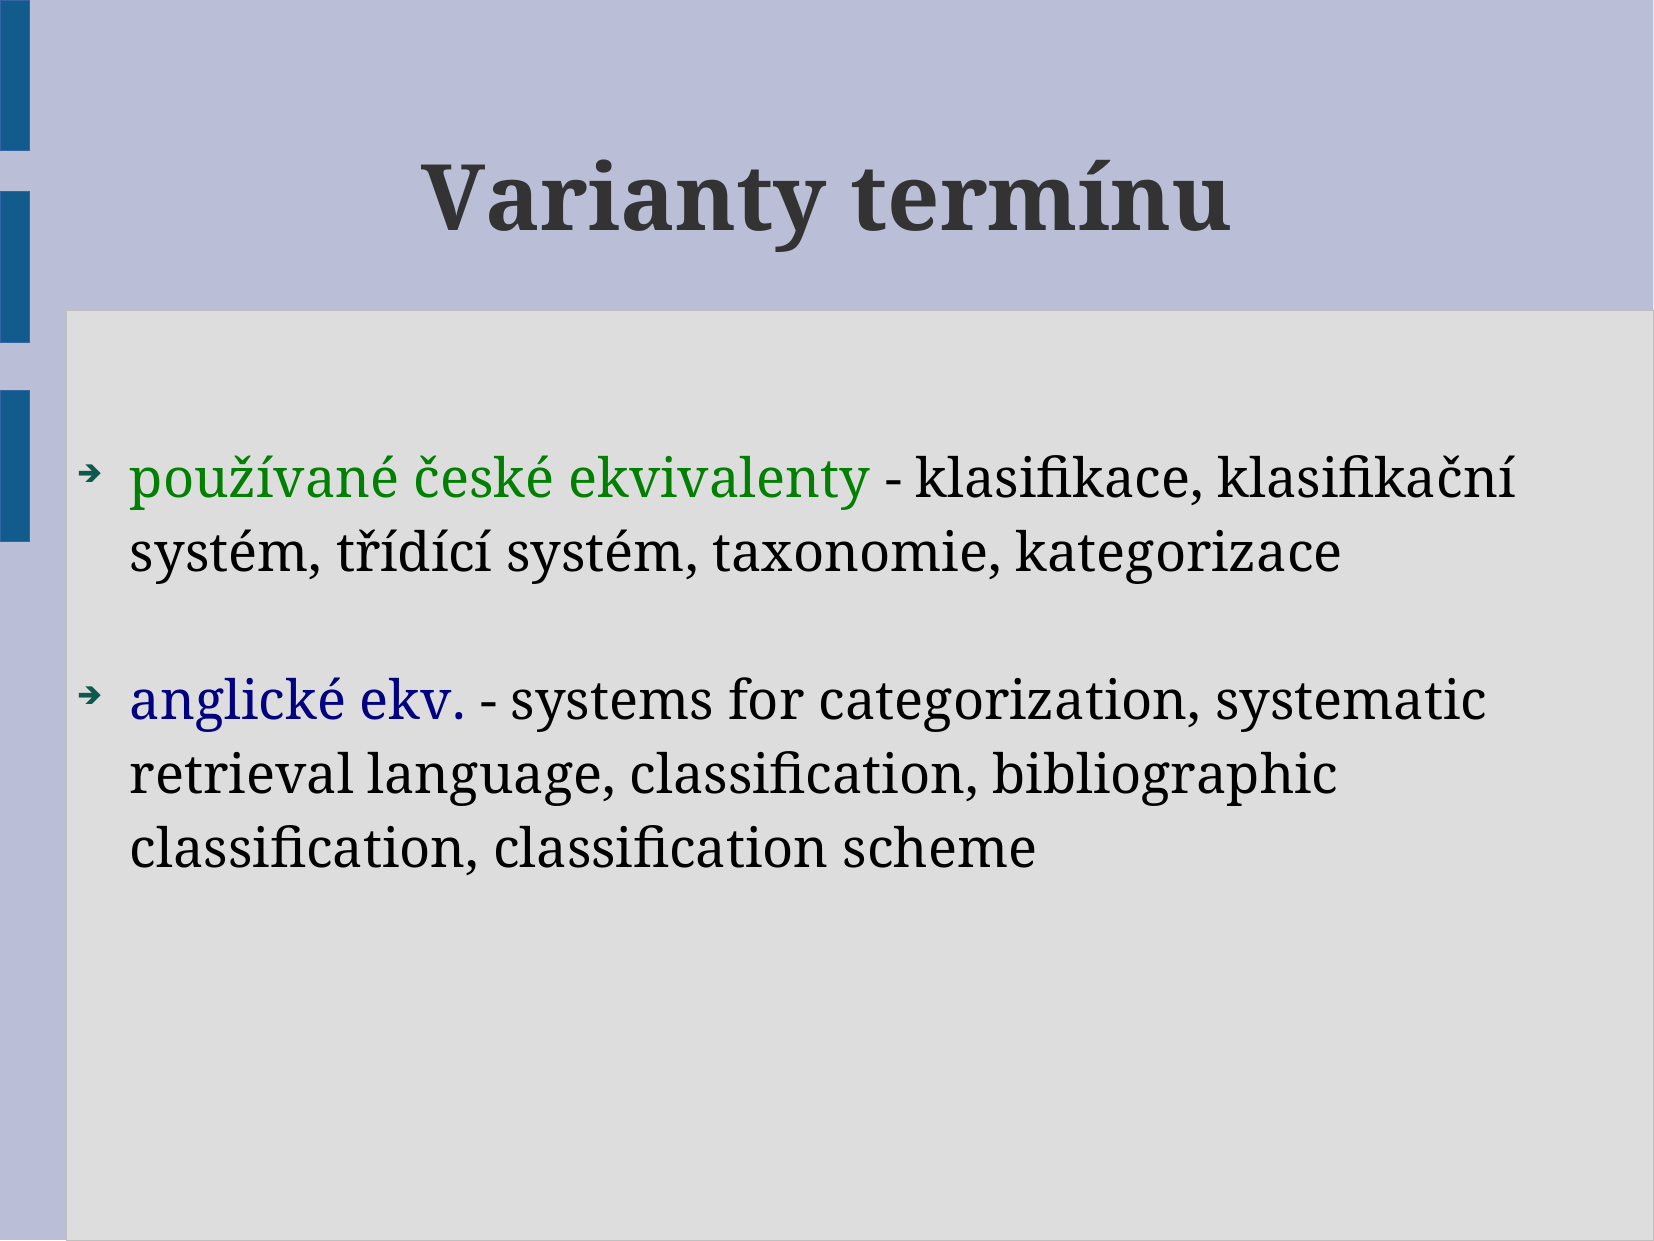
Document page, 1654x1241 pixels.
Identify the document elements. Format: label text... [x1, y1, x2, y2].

list používané české ekvivalenty - klasifikace, klasifikační systém, třídící systém, taxonomie, kategorizace anglické ekv. - systems for categorization, systematic retrieval language, classification, bibliographic classification, classification scheme [59, 360, 1536, 1127]
title Varianty termínu [121, 91, 1534, 299]
